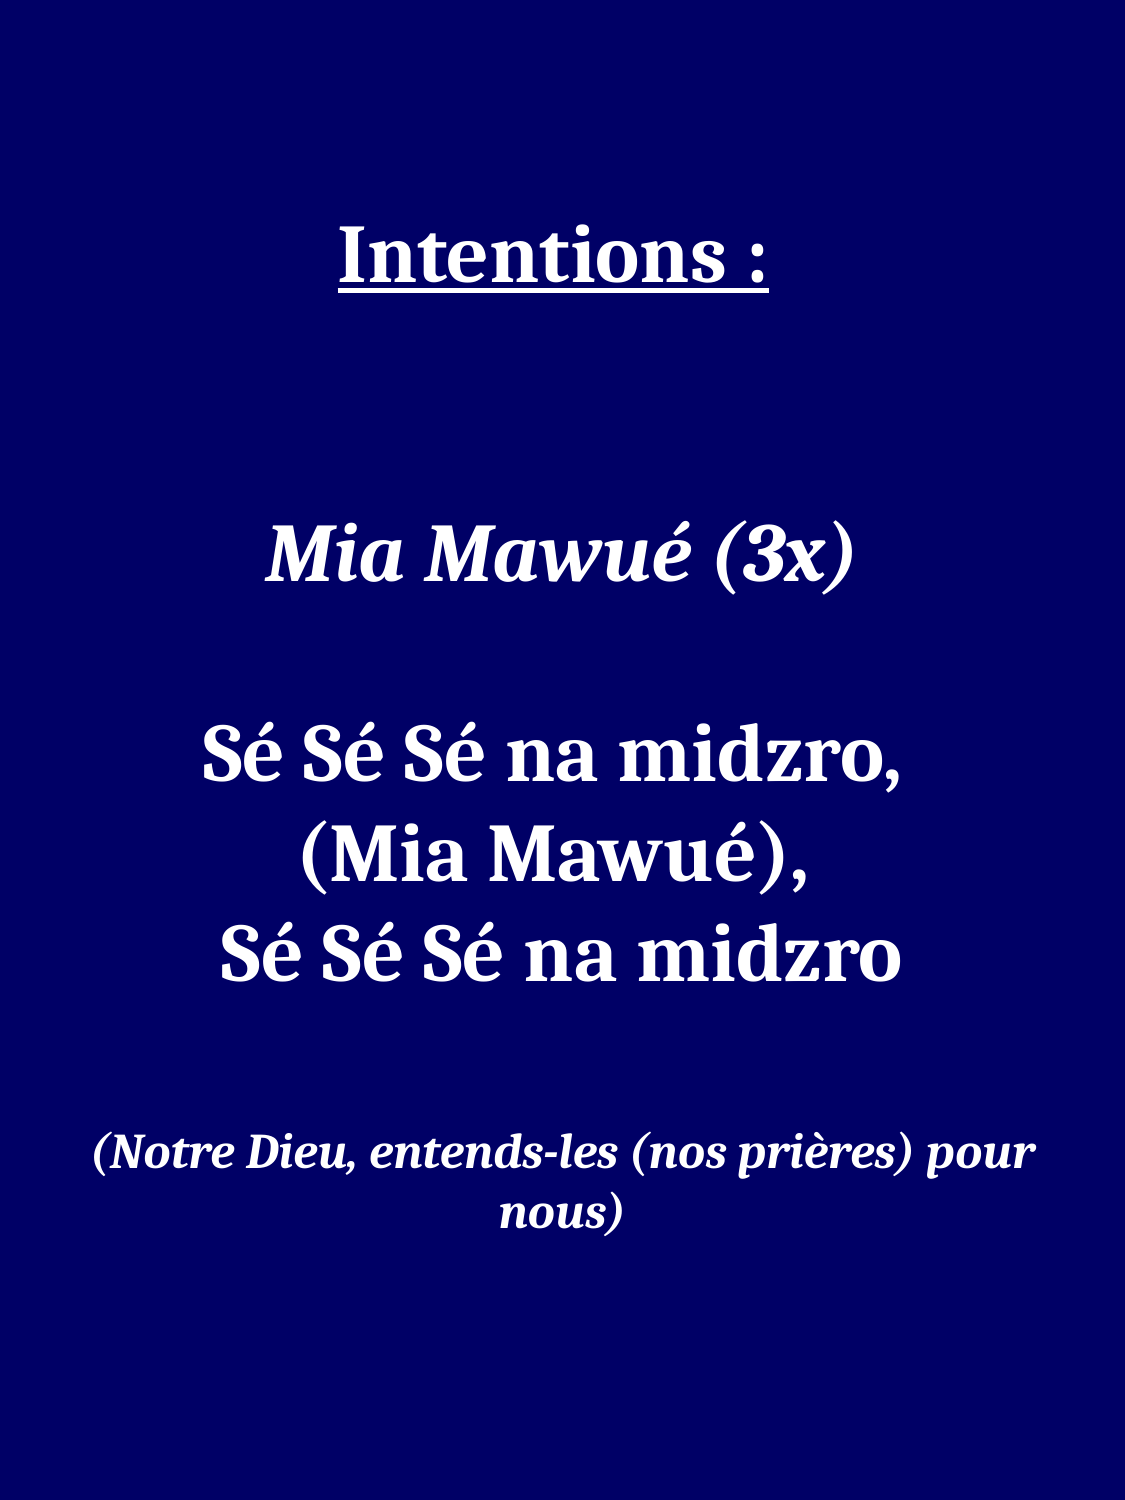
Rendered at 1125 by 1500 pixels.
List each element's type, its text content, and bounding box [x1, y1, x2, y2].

text_box Intentions : Mia Mawué (3x) Sé Sé Sé na midzro, (Mia Mawué), Sé Sé Sé na midzro (Notre Dieu, entends-les (nos prières) pour nous) [54, 122, 1071, 1316]
